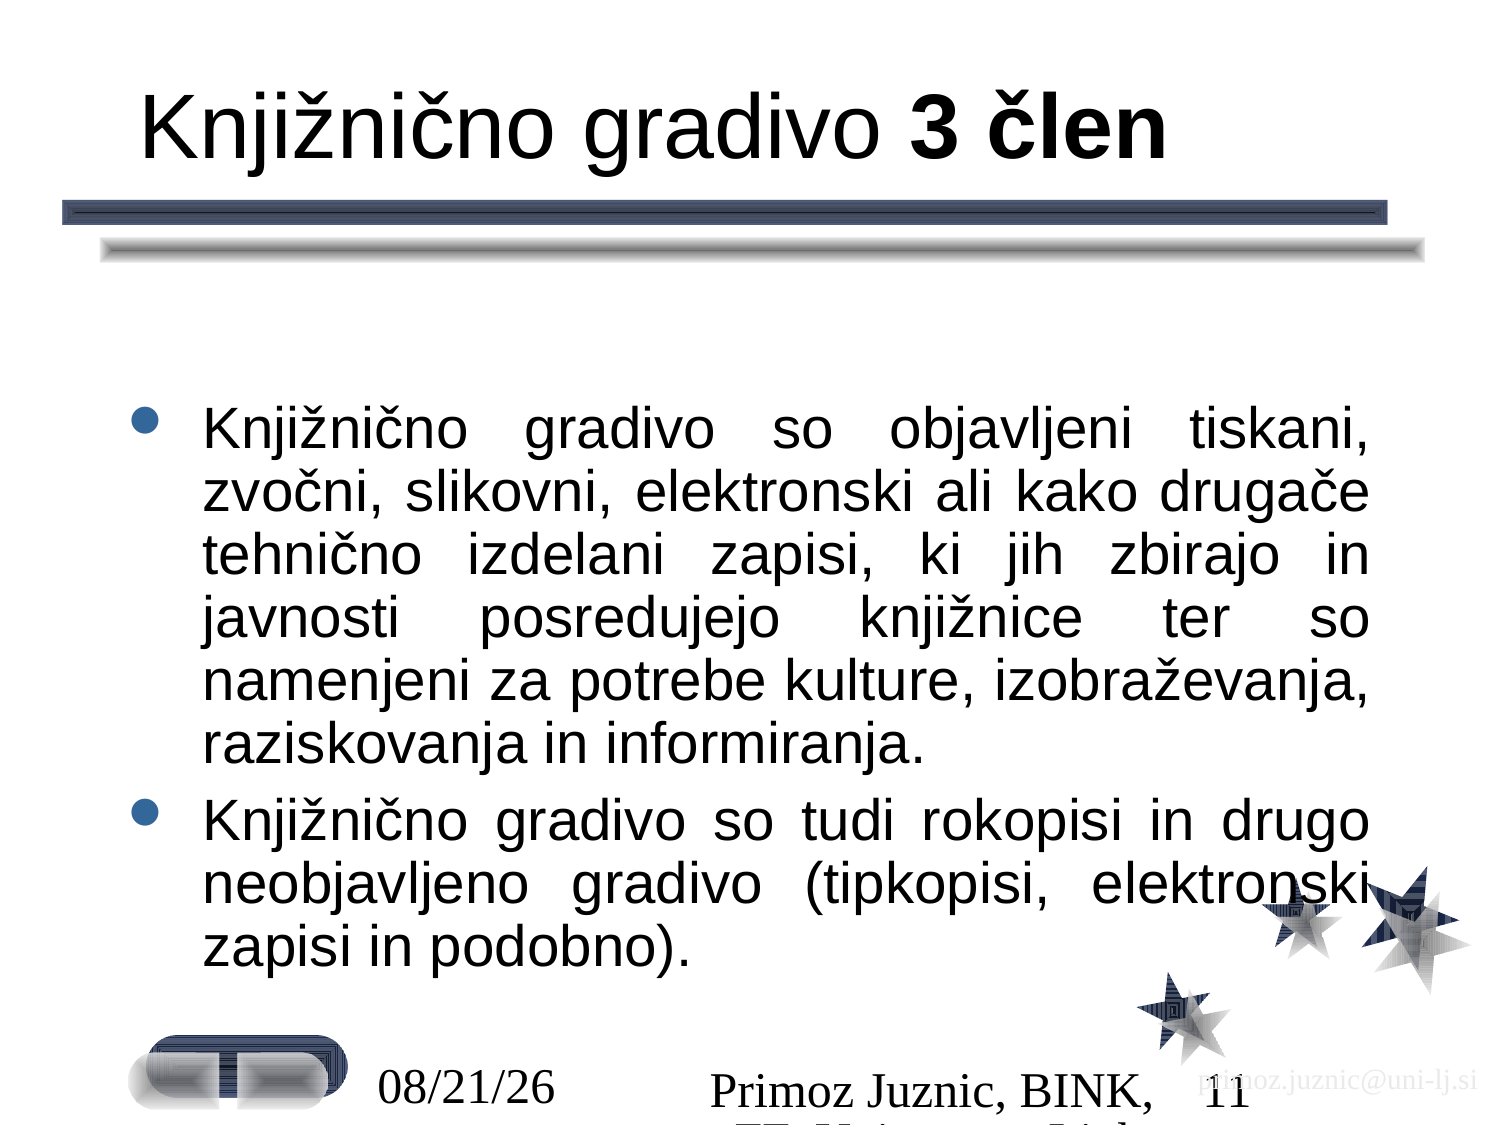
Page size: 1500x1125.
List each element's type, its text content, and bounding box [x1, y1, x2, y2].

title Knjižnično gradivo 3 člen [123, 44, 1425, 185]
list Knjižnično gradivo so objavljeni tiskani, zvočni, slikovni, elektronski ali kako drugače tehnično izdelani zapisi, ki jih zbirajo in javnosti posredujejo knjižnice ter so namenjeni za potrebe kulture, izobraževanja, raziskovanja in informiranja. Knjižnično gradivo so tudi rokopisi in drugo neobjavljeno gradivo (tipkopisi, elektronski zapisi in podobno). [112, 316, 1388, 1045]
